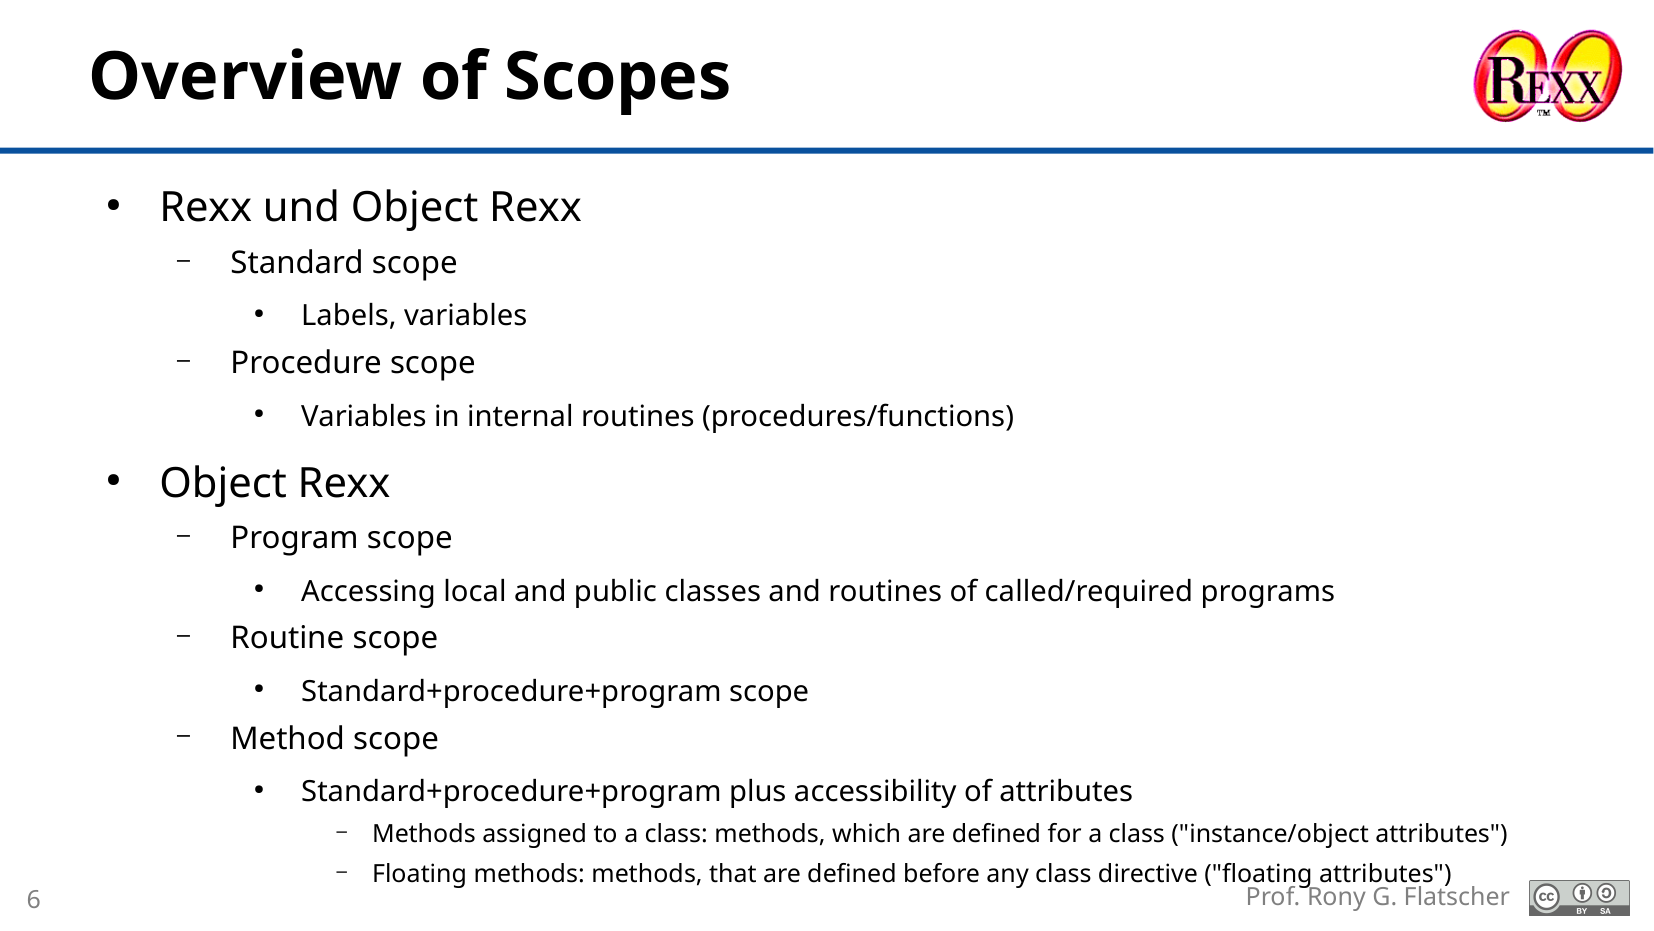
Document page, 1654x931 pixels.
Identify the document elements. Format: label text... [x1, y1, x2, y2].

list Rexx und Object Rexx Standard scope Labels, variables Procedure scope Variables in internal routines (procedures/functions) Object Rexx Program scope Accessing local and public classes and routines of called/required programs Routine scope Standard+procedure+program scope Method scope Standard+procedure+program plus accessibility of attributes Methods assigned to a class: methods, which are defined for a class ("instance/object attributes") Floating methods: methods, that are defined before any class directive ("floating attributes") [88, 177, 1577, 857]
text_box Array [1529, 880, 1630, 916]
title Overview of Scopes [29, 0, 1654, 148]
